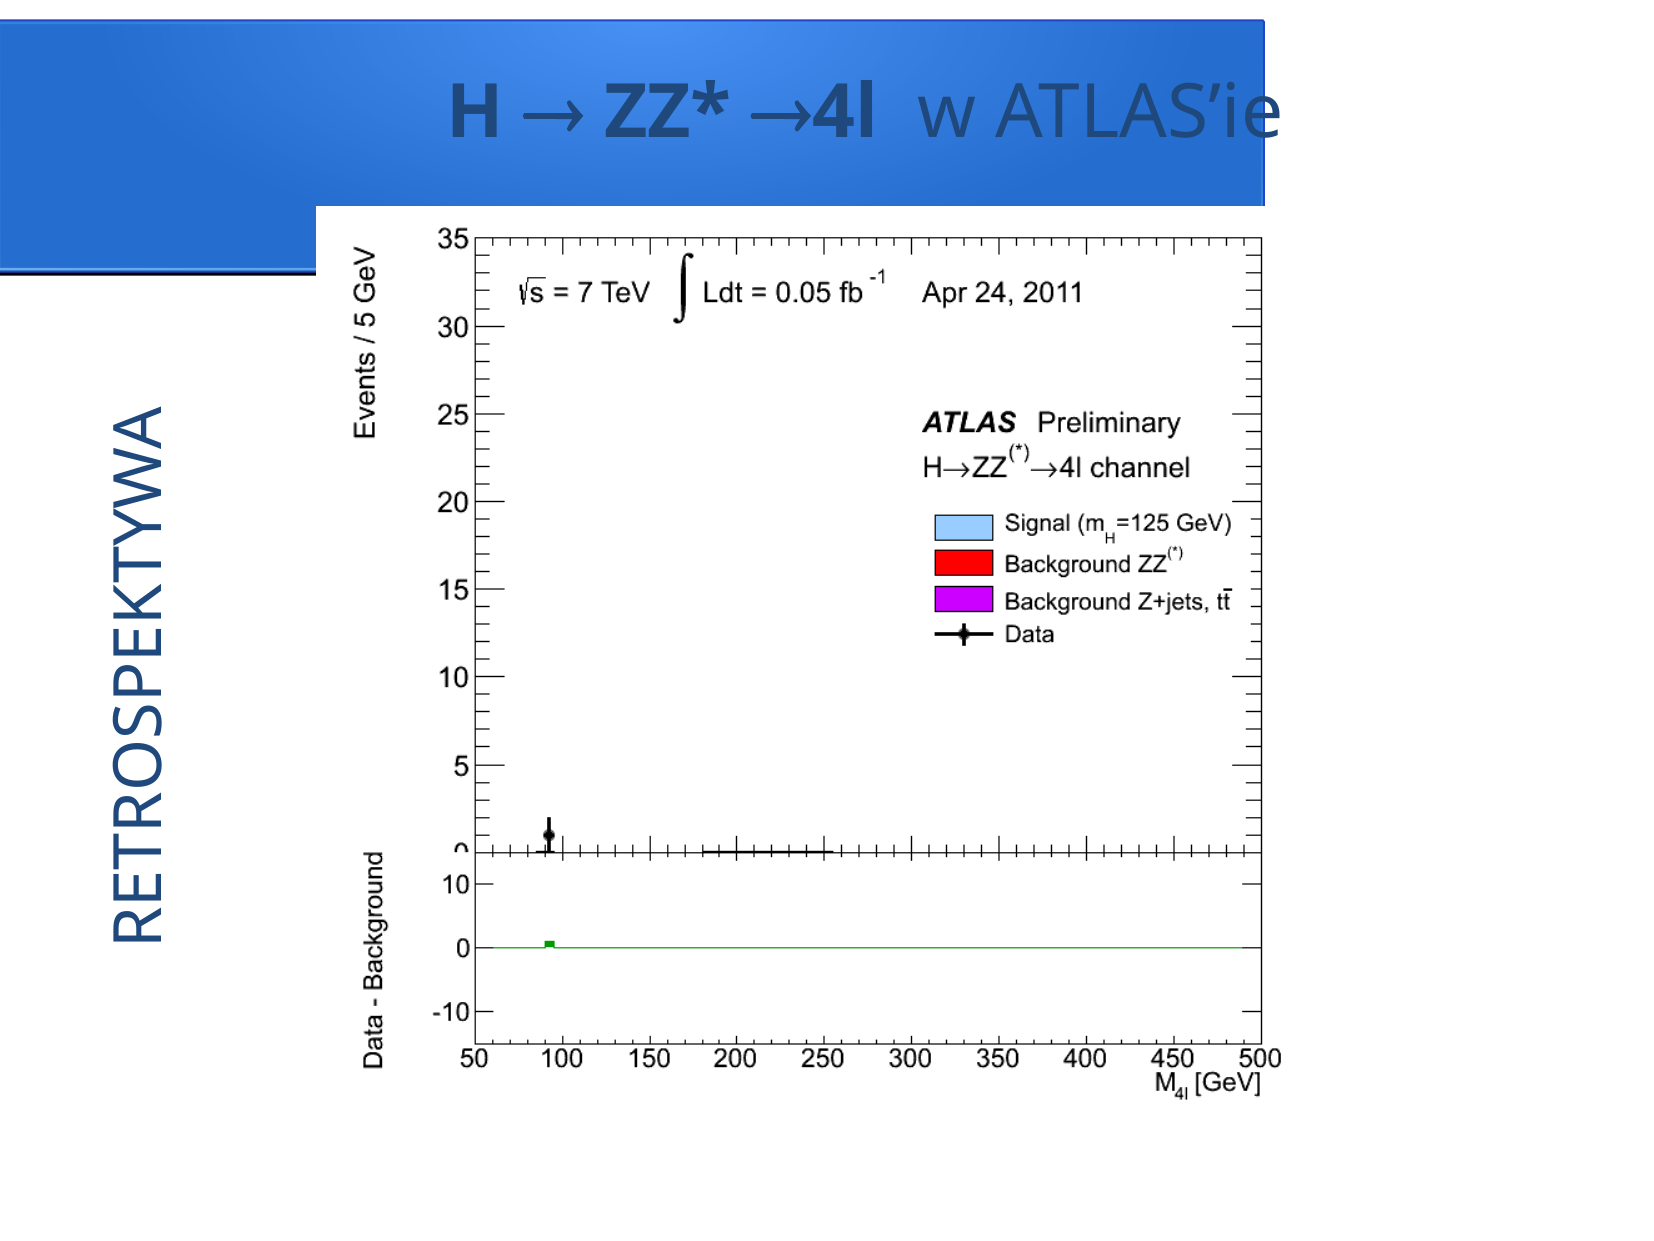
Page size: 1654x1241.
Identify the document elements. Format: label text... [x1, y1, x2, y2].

text_box H  ZZ* 4l w ATLAS’ie [303, 55, 1447, 160]
text_box RETROSPEKTYWA [87, 391, 182, 964]
picture [316, 206, 1311, 1171]
